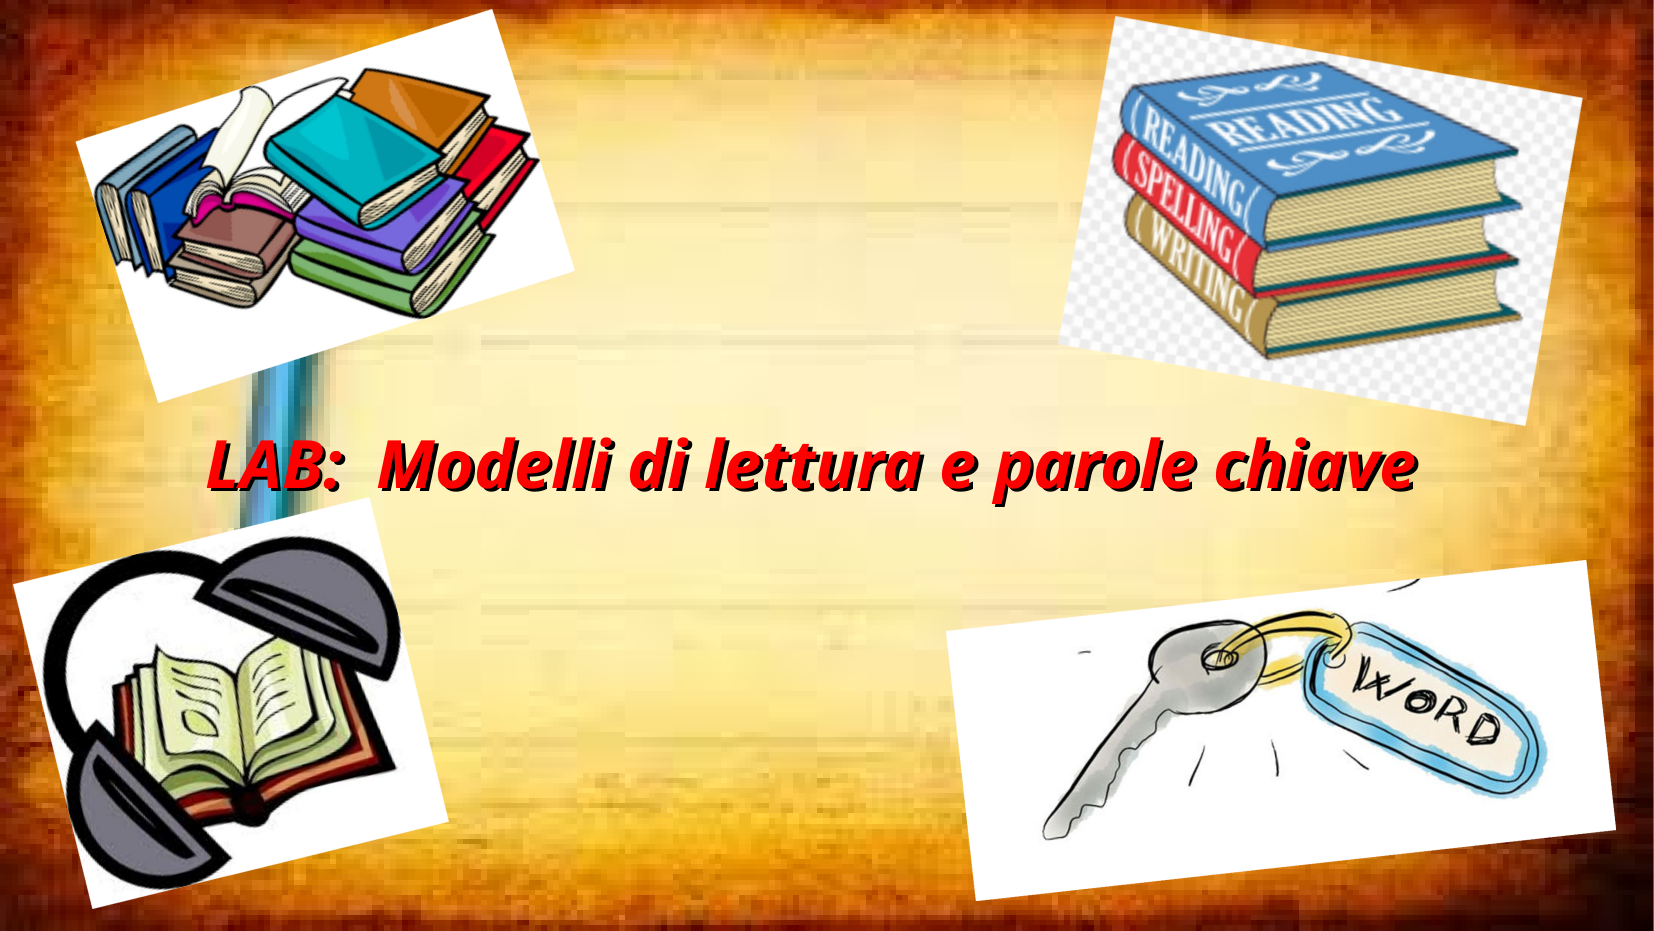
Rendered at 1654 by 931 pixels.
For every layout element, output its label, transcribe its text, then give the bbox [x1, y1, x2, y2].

subtitle LAB: Modelli di lettura e parole chiave [67, 412, 1556, 602]
picture [0, 0, 1654, 931]
